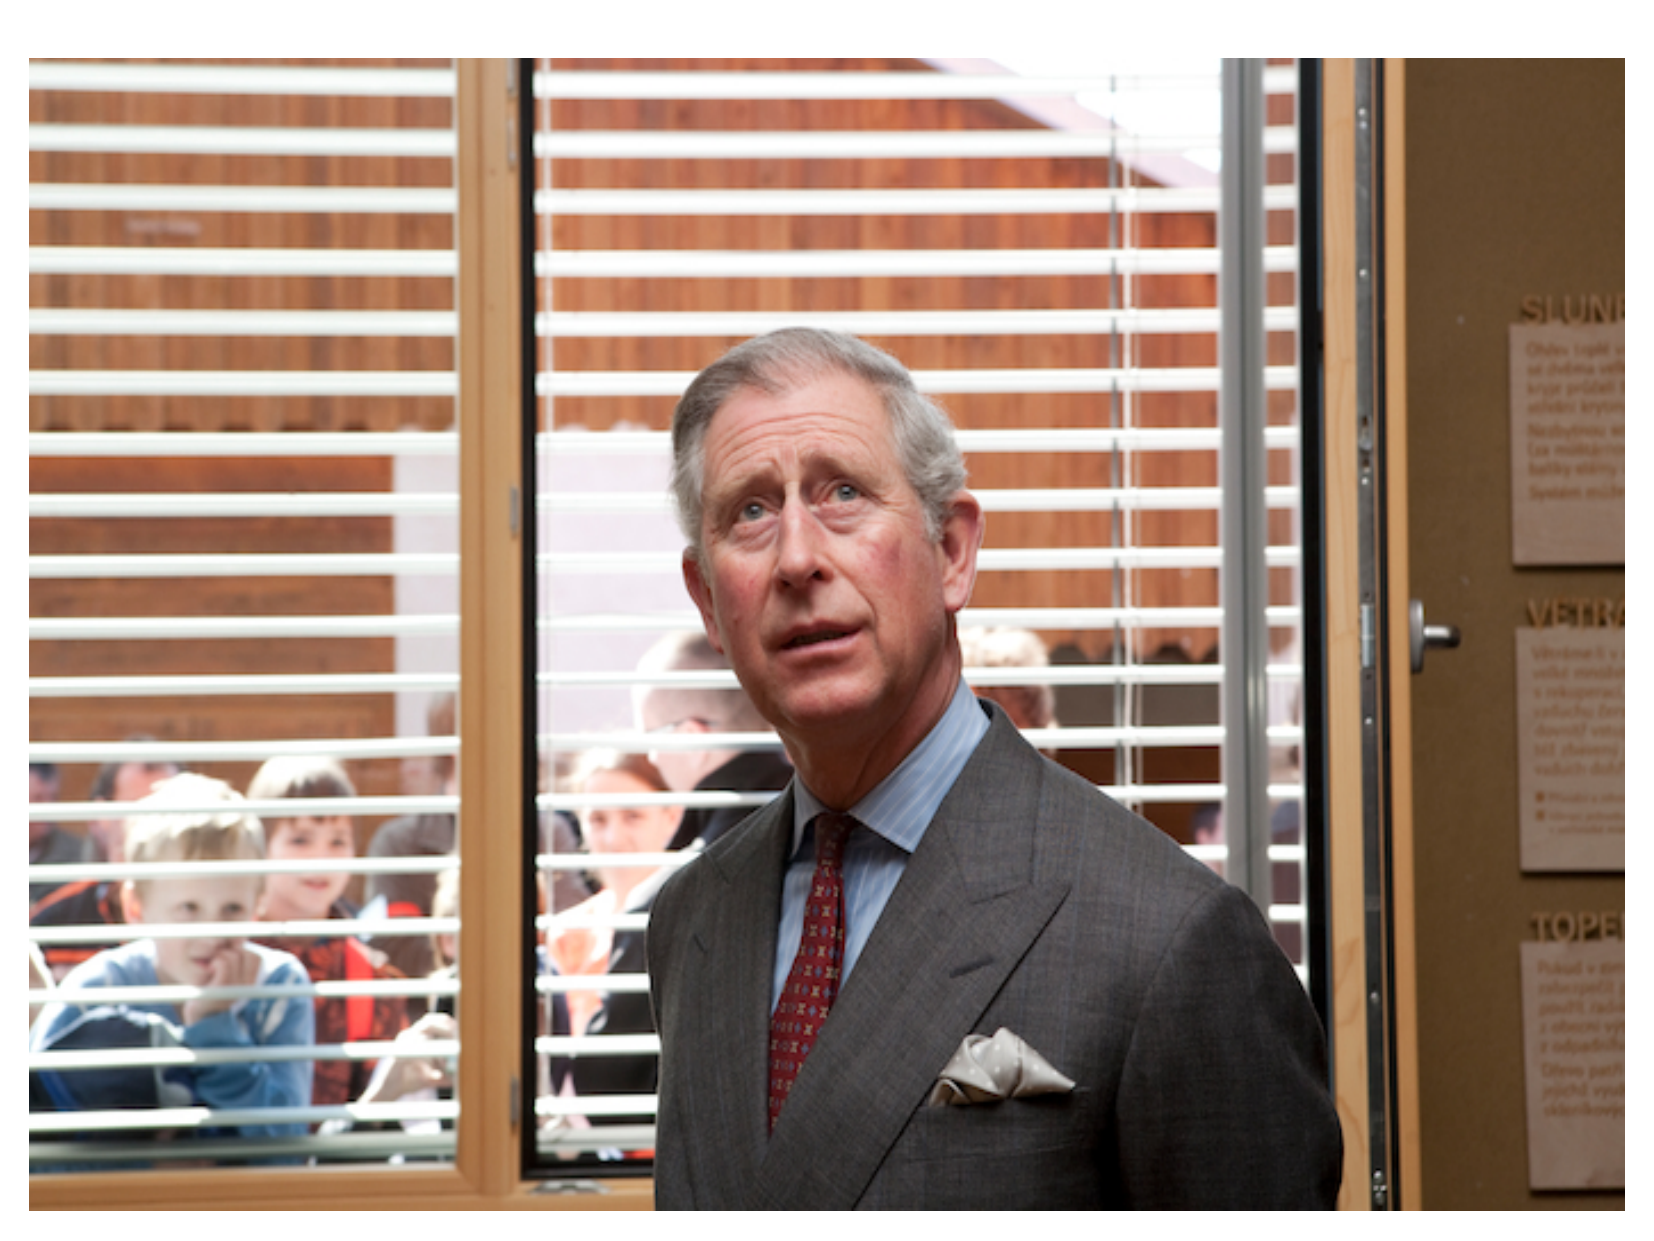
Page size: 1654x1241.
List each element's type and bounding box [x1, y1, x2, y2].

picture [29, 58, 1625, 1211]
